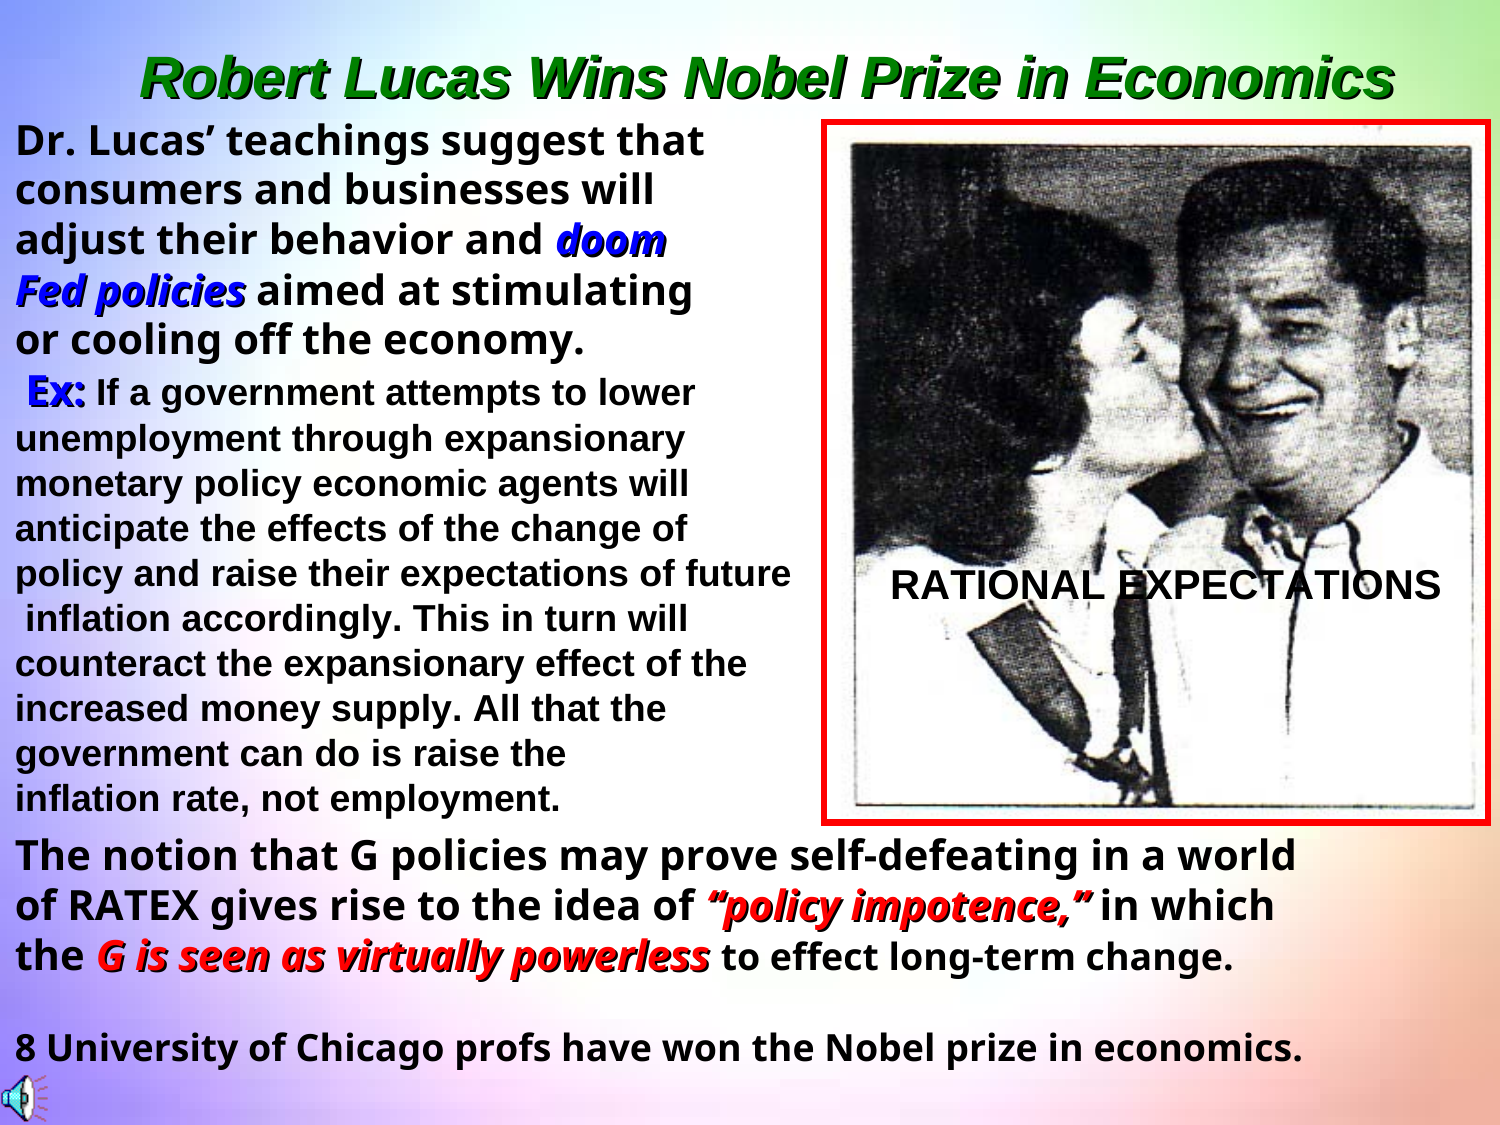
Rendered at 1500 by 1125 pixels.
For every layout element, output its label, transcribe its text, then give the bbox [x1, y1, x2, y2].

text_box [827, 125, 1485, 771]
picture [0, 1074, 51, 1125]
picture [0, 745, 821, 771]
picture [21, 749, 29, 762]
text_box The notion that G policies may prove self-defeating in a world of RATEX gives rise to the idea of “policy impotence,” in which the G is seen as virtually powerless to effect long-term change. 8 University of Chicago profs have won the Nobel prize in economics. [0, 771, 1500, 1125]
title Robert Lucas Wins Nobel Prize in Economics [75, 31, 1426, 117]
picture [321, 749, 329, 763]
text_box RATIONAL EXPECTATIONS [875, 549, 1457, 616]
text_box Dr. Lucas’ teachings suggest that consumers and businesses will adjust their behavior and doom Fed policies aimed at stimulating or cooling off the economy. Ex: If a government attempts to lower unemployment through expansionary monetary policy economic agents will anticipate the effects of the change of policy and raise their expectations of future inflation accordingly. This in turn will counteract the expansionary effect of the increased money supply. All that the government can do is raise the inflation rate, not employment. [0, 187, 848, 745]
picture [0, 0, 1500, 771]
